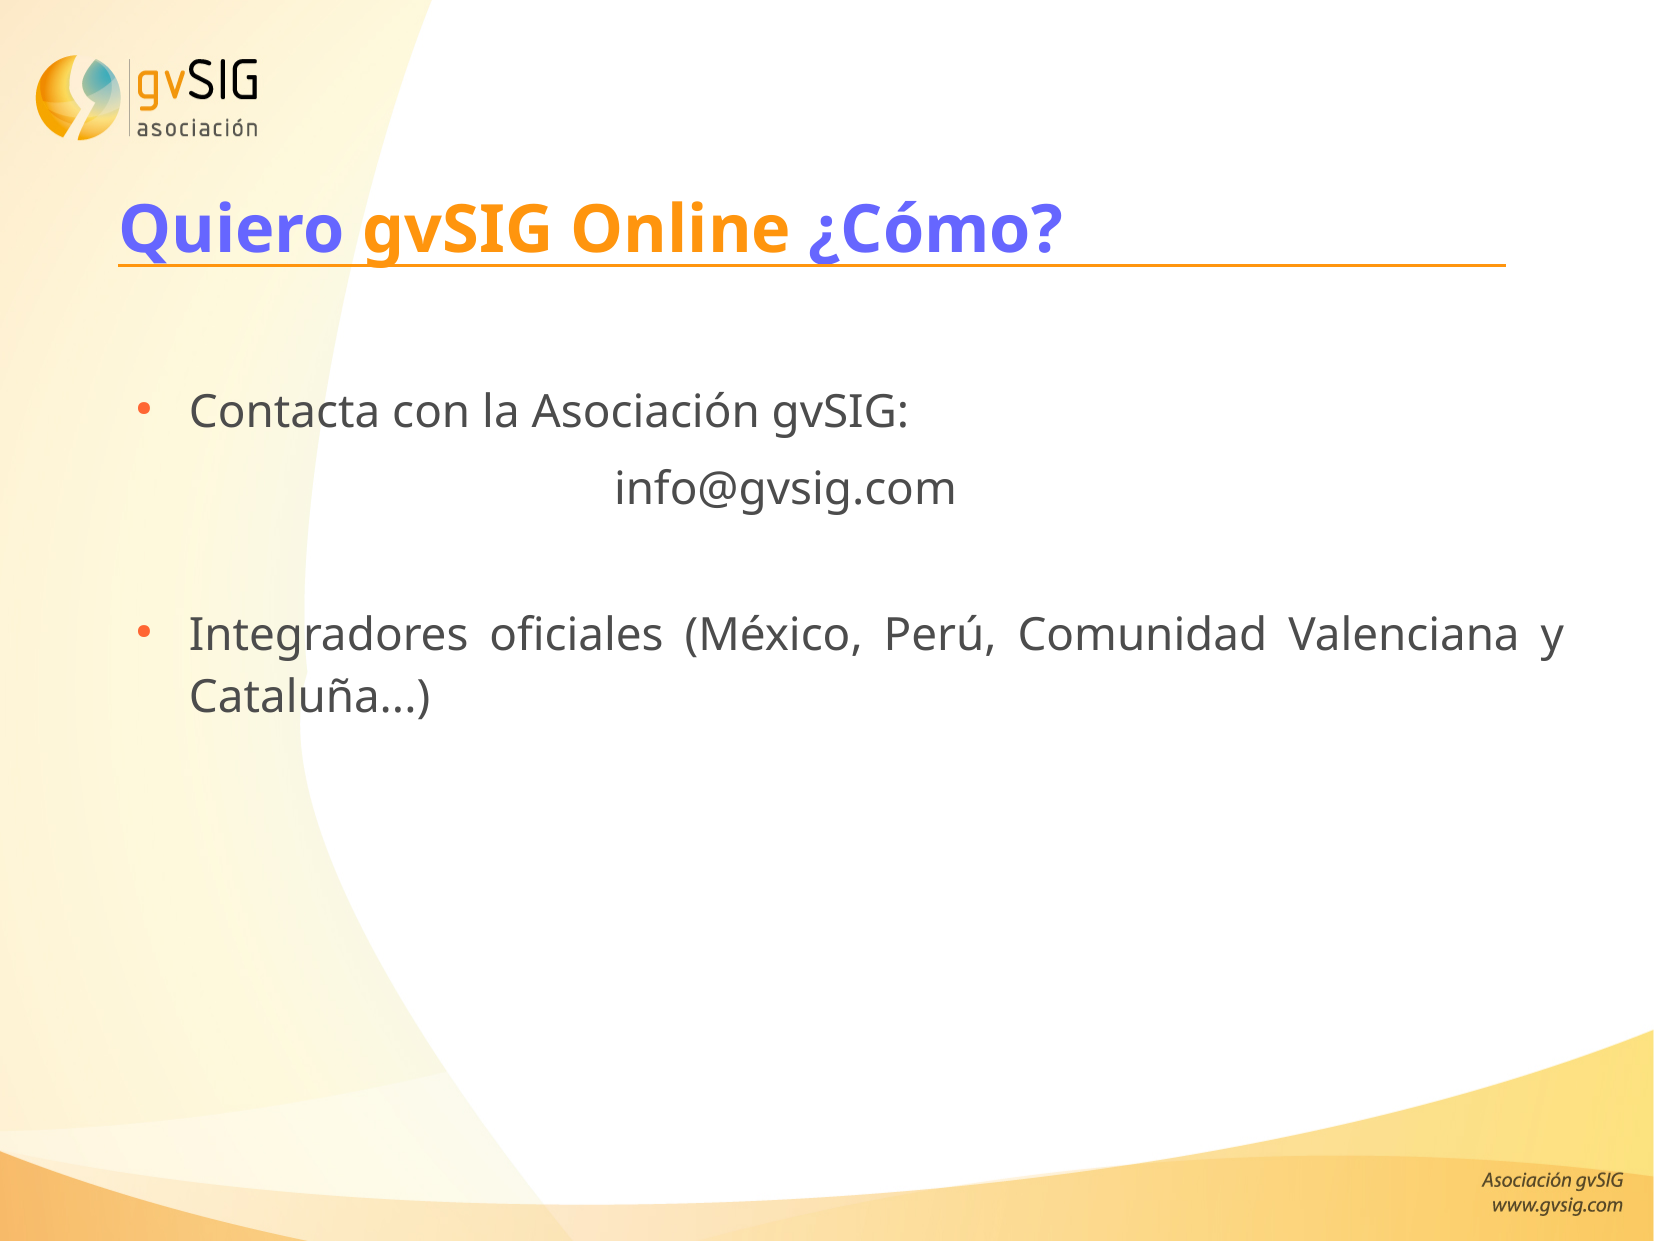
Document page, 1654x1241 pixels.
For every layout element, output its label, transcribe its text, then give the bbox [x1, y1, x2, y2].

title Quiero gvSIG Online ¿Cómo? [118, 177, 1607, 276]
list Contacta con la Asociación gvSIG: info@gvsig.com Integradores oficiales (México, Perú, Comunidad Valenciana y Cataluña...) [118, 301, 1565, 741]
picture [0, 0, 1654, 1241]
